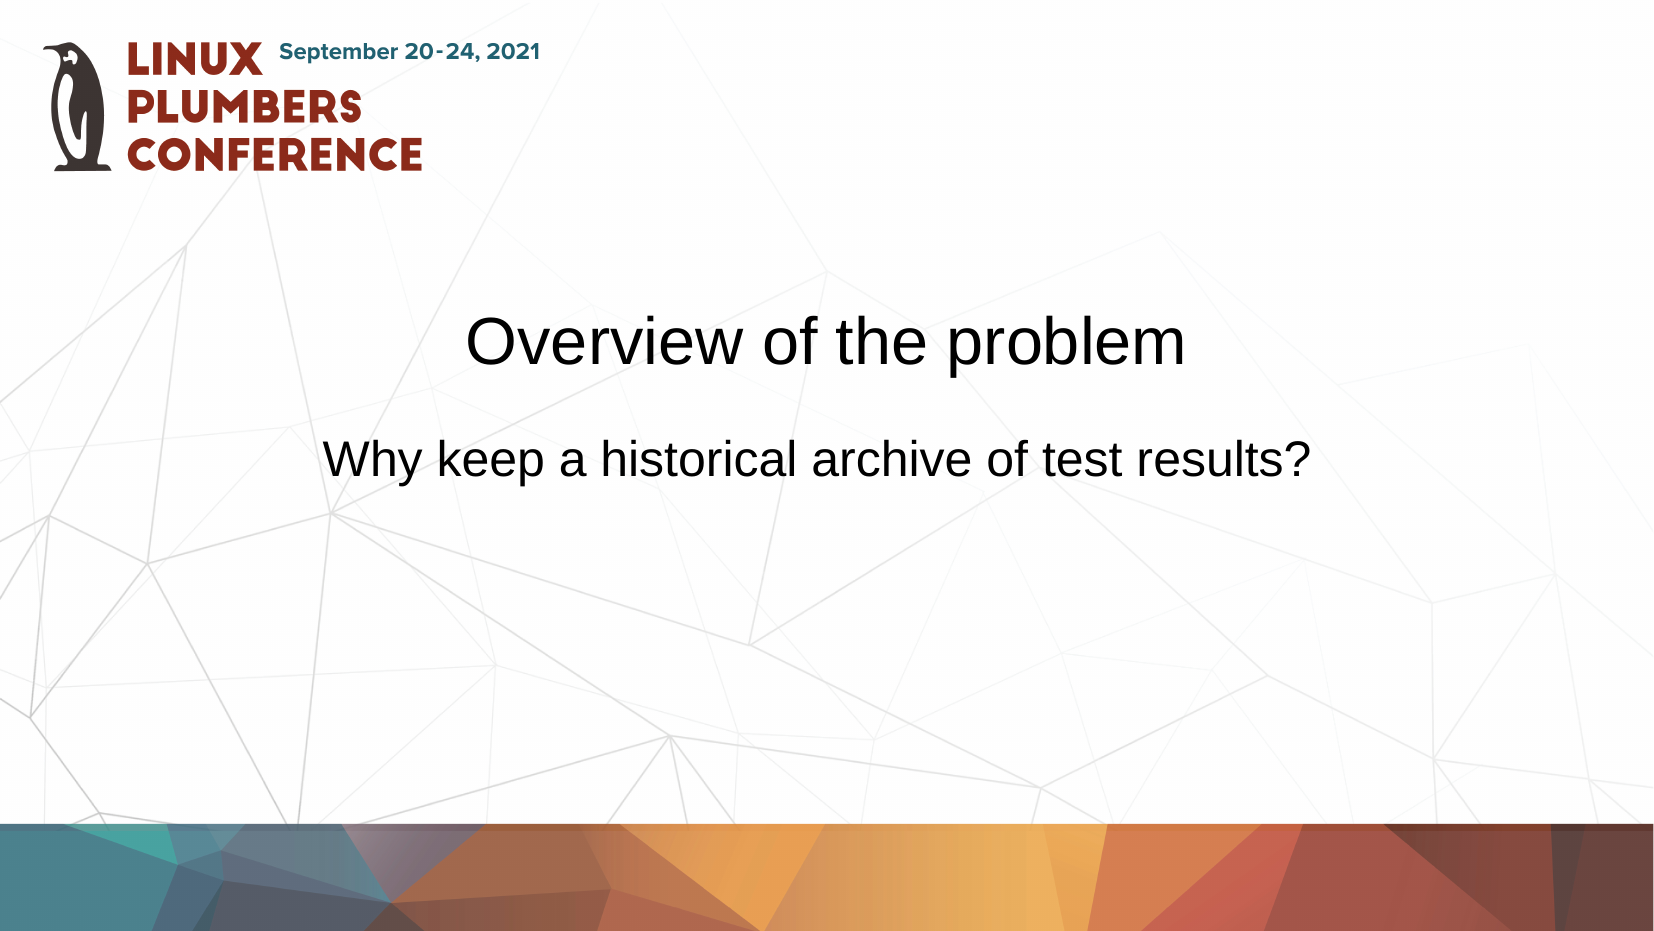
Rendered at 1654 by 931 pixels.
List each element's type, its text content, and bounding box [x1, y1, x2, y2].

picture [0, 0, 1654, 931]
subtitle Overview of the problem Why keep a historical archive of test results? [82, 37, 1571, 757]
